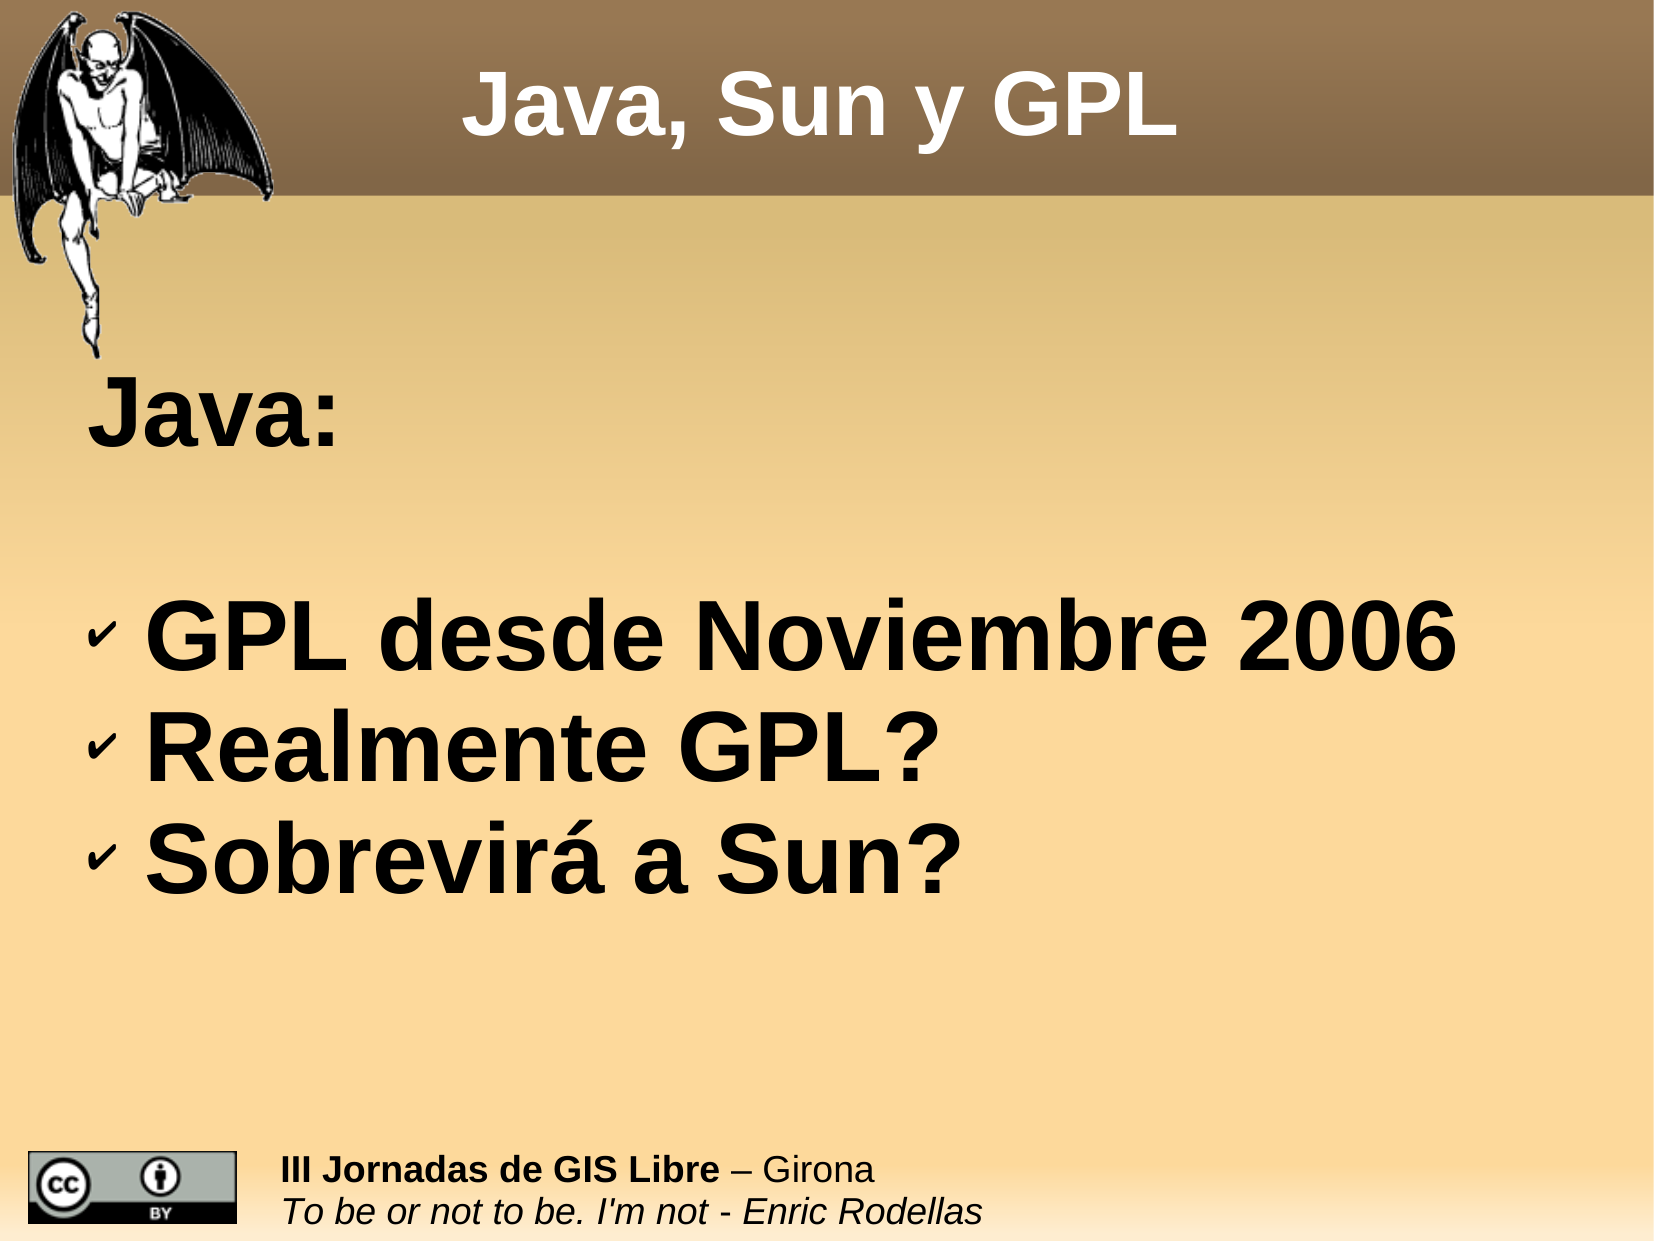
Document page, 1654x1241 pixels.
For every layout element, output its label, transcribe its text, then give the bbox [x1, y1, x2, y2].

text_box III Jornadas de GIS Libre – Girona To be or not to be. I'm not - Enric Rodellas [265, 1141, 1152, 1241]
text_box Java: GPL desde Noviembre 2006 Realmente GPL? Sobrevirá a Sun? [72, 348, 1620, 923]
picture [0, 0, 1654, 1241]
title Java, Sun y GPL [292, 0, 1565, 208]
